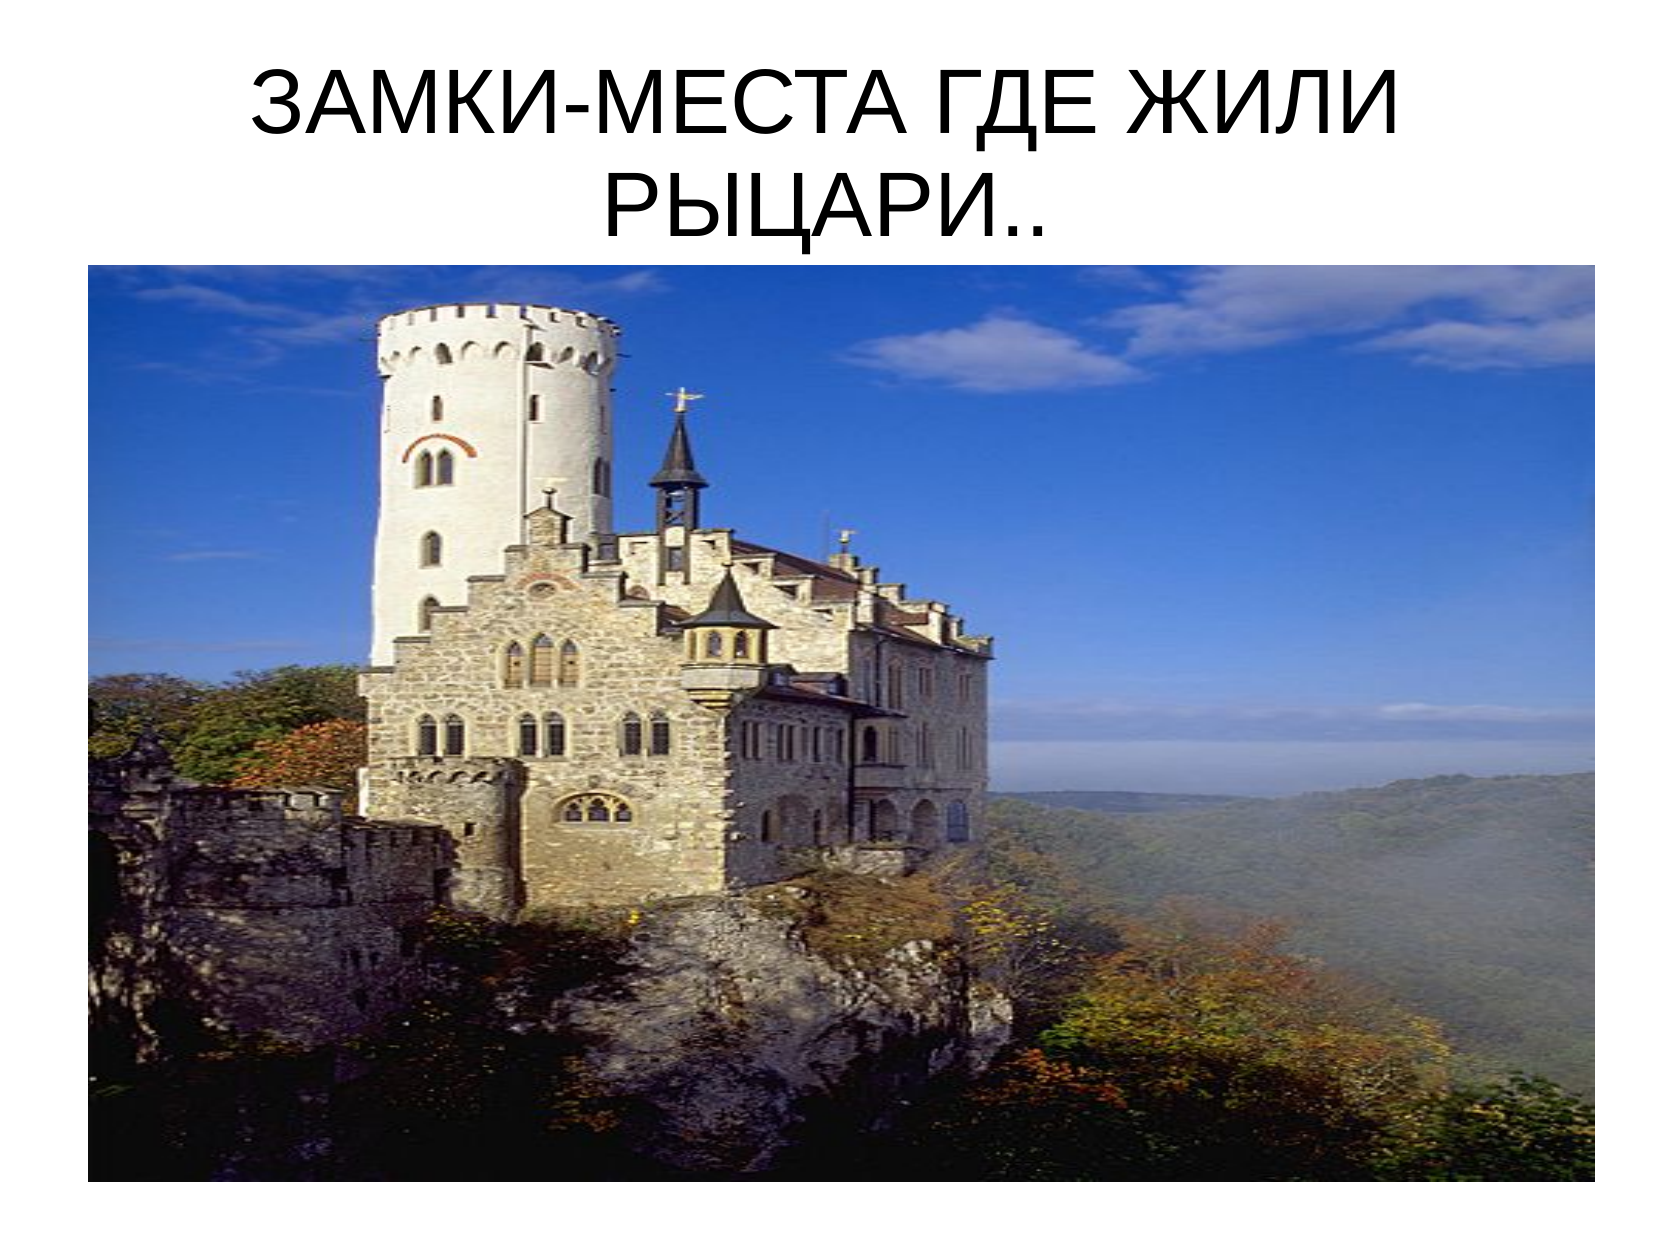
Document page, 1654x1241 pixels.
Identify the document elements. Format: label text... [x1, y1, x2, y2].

picture [88, 265, 1595, 1182]
title ЗАМКИ-МЕСТА ГДЕ ЖИЛИ РЫЦАРИ.. [82, 49, 1571, 257]
